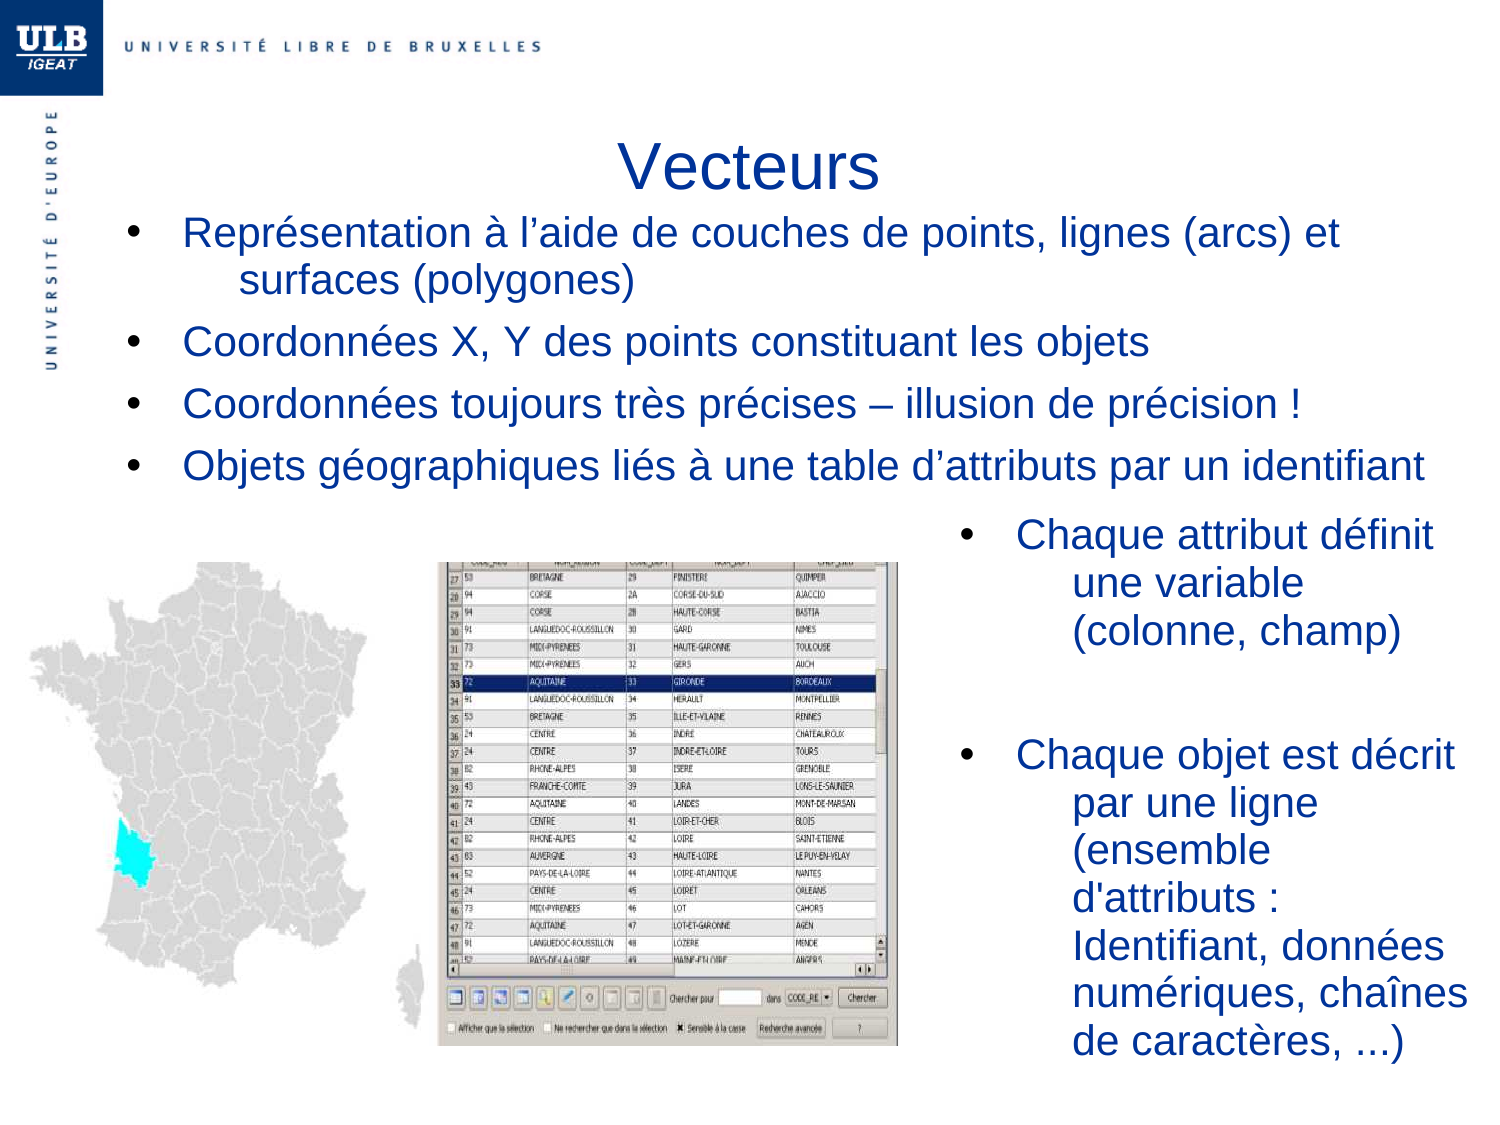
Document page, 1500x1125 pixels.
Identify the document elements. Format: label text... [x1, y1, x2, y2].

list Représentation à l’aide de couches de points, lignes (arcs) et surfaces (polygones) Coordonnées X, Y des points constituant les objets Coordonnées toujours très précises – illusion de précision ! Objets géographiques liés à une table d’attributs par un identifiant [126, 208, 1454, 640]
picture [0, 0, 1500, 1125]
title Vecteurs [120, 127, 1379, 208]
list Chaque attribut définit une variable (colonne, champ) Chaque objet est décrit par une ligne (ensemble d'attributs : Identifiant, données numériques, chaînes de caractères, ...) [959, 512, 1485, 1096]
